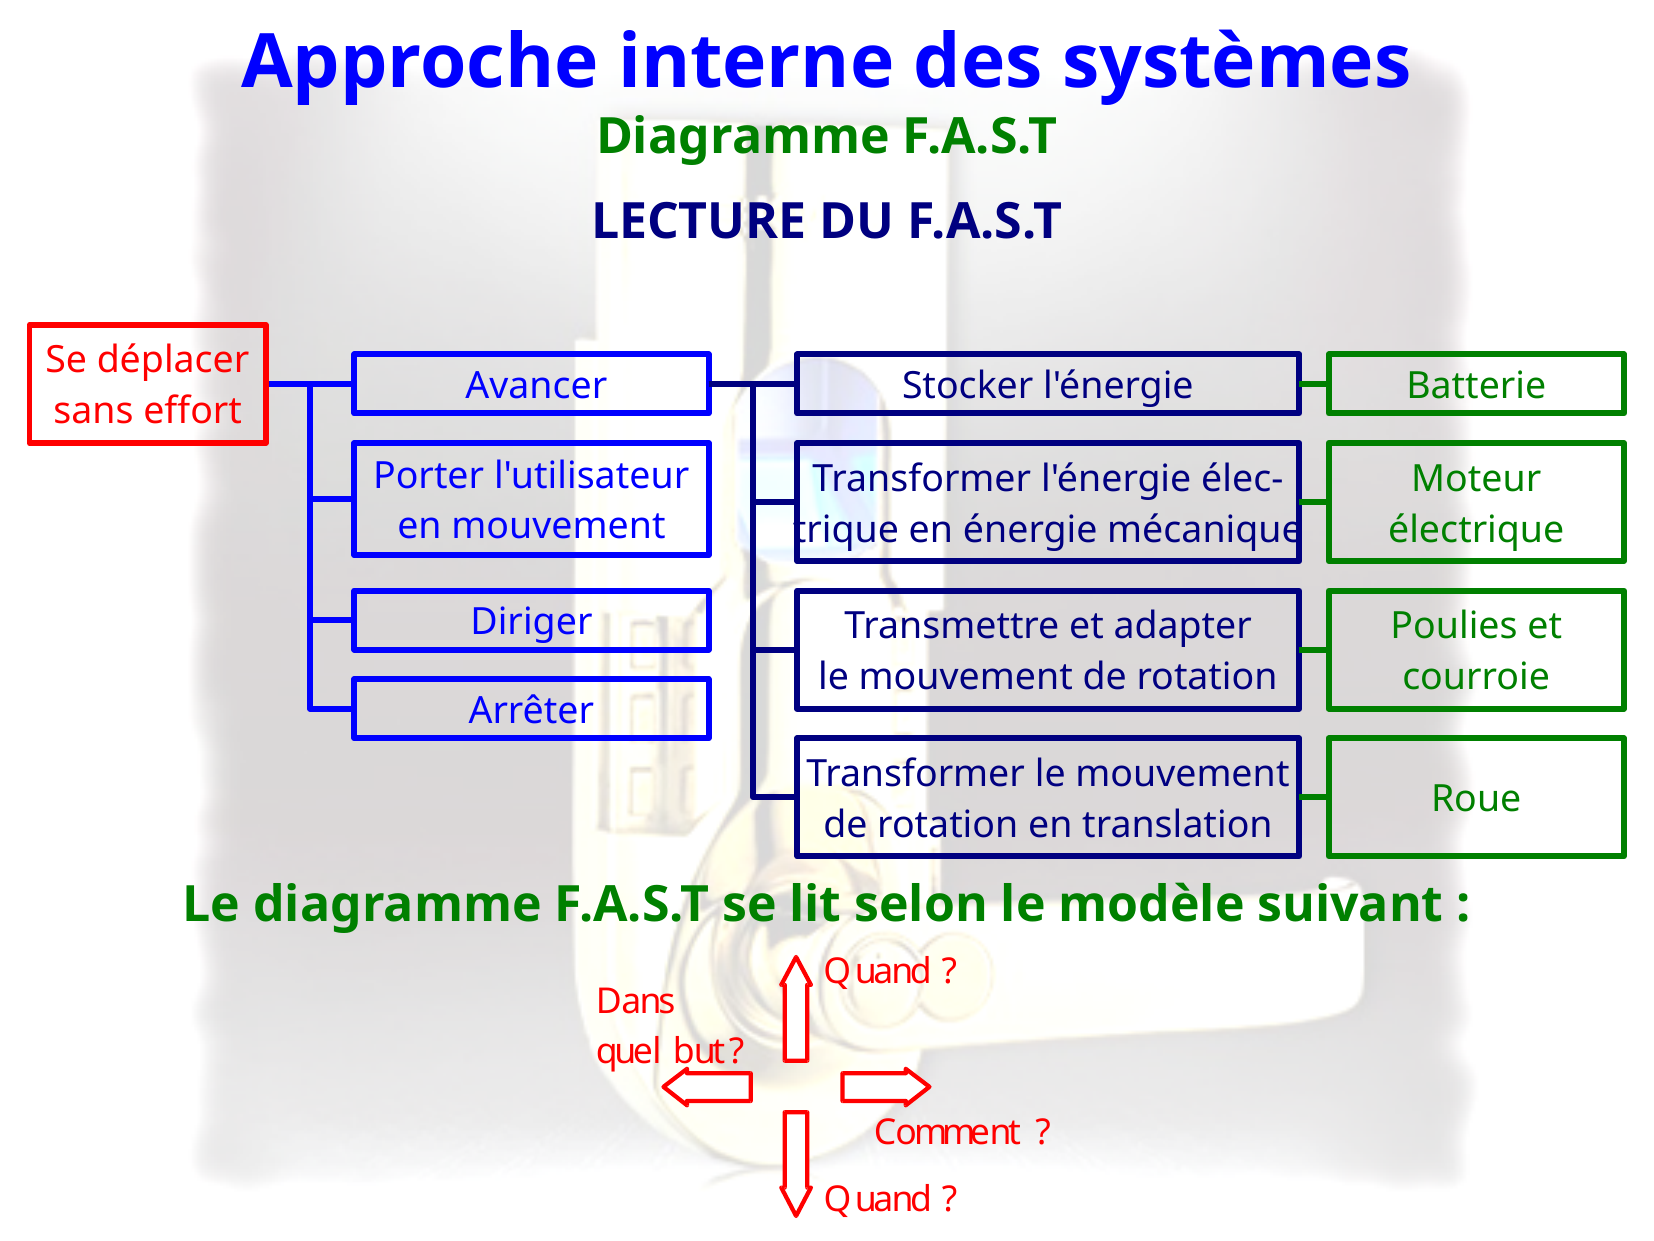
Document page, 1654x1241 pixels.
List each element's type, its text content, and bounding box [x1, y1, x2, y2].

text_box LECTURE DU F.A.S.T [0, 178, 1654, 262]
text_box Porter l'utilisateur en mouvement [354, 442, 709, 556]
text_box Le diagramme F.A.S.T se lit selon le modèle suivant : [0, 860, 1654, 998]
text_box Diagramme F.A.S.T [0, 92, 1654, 178]
text_box Moteur électrique [1328, 442, 1625, 562]
text_box Poulies et courroie [1328, 590, 1625, 709]
text_box Stocker l'énergie [797, 354, 1300, 414]
text_box Arrêter [354, 679, 709, 739]
text_box Transformer le mouvement de rotation en translation [797, 738, 1300, 857]
text_box Batterie [1328, 354, 1625, 414]
text_box Transformer l'énergie élec- trique en énergie mécanique [797, 442, 1300, 562]
chart [595, 944, 1058, 1241]
text_box Diriger [354, 590, 709, 650]
text_box Transmettre et adapter le mouvement de rotation [797, 590, 1300, 709]
text_box Roue [1328, 738, 1625, 857]
text_box Avancer [354, 354, 709, 414]
text_box Se déplacer sans effort [29, 324, 266, 443]
